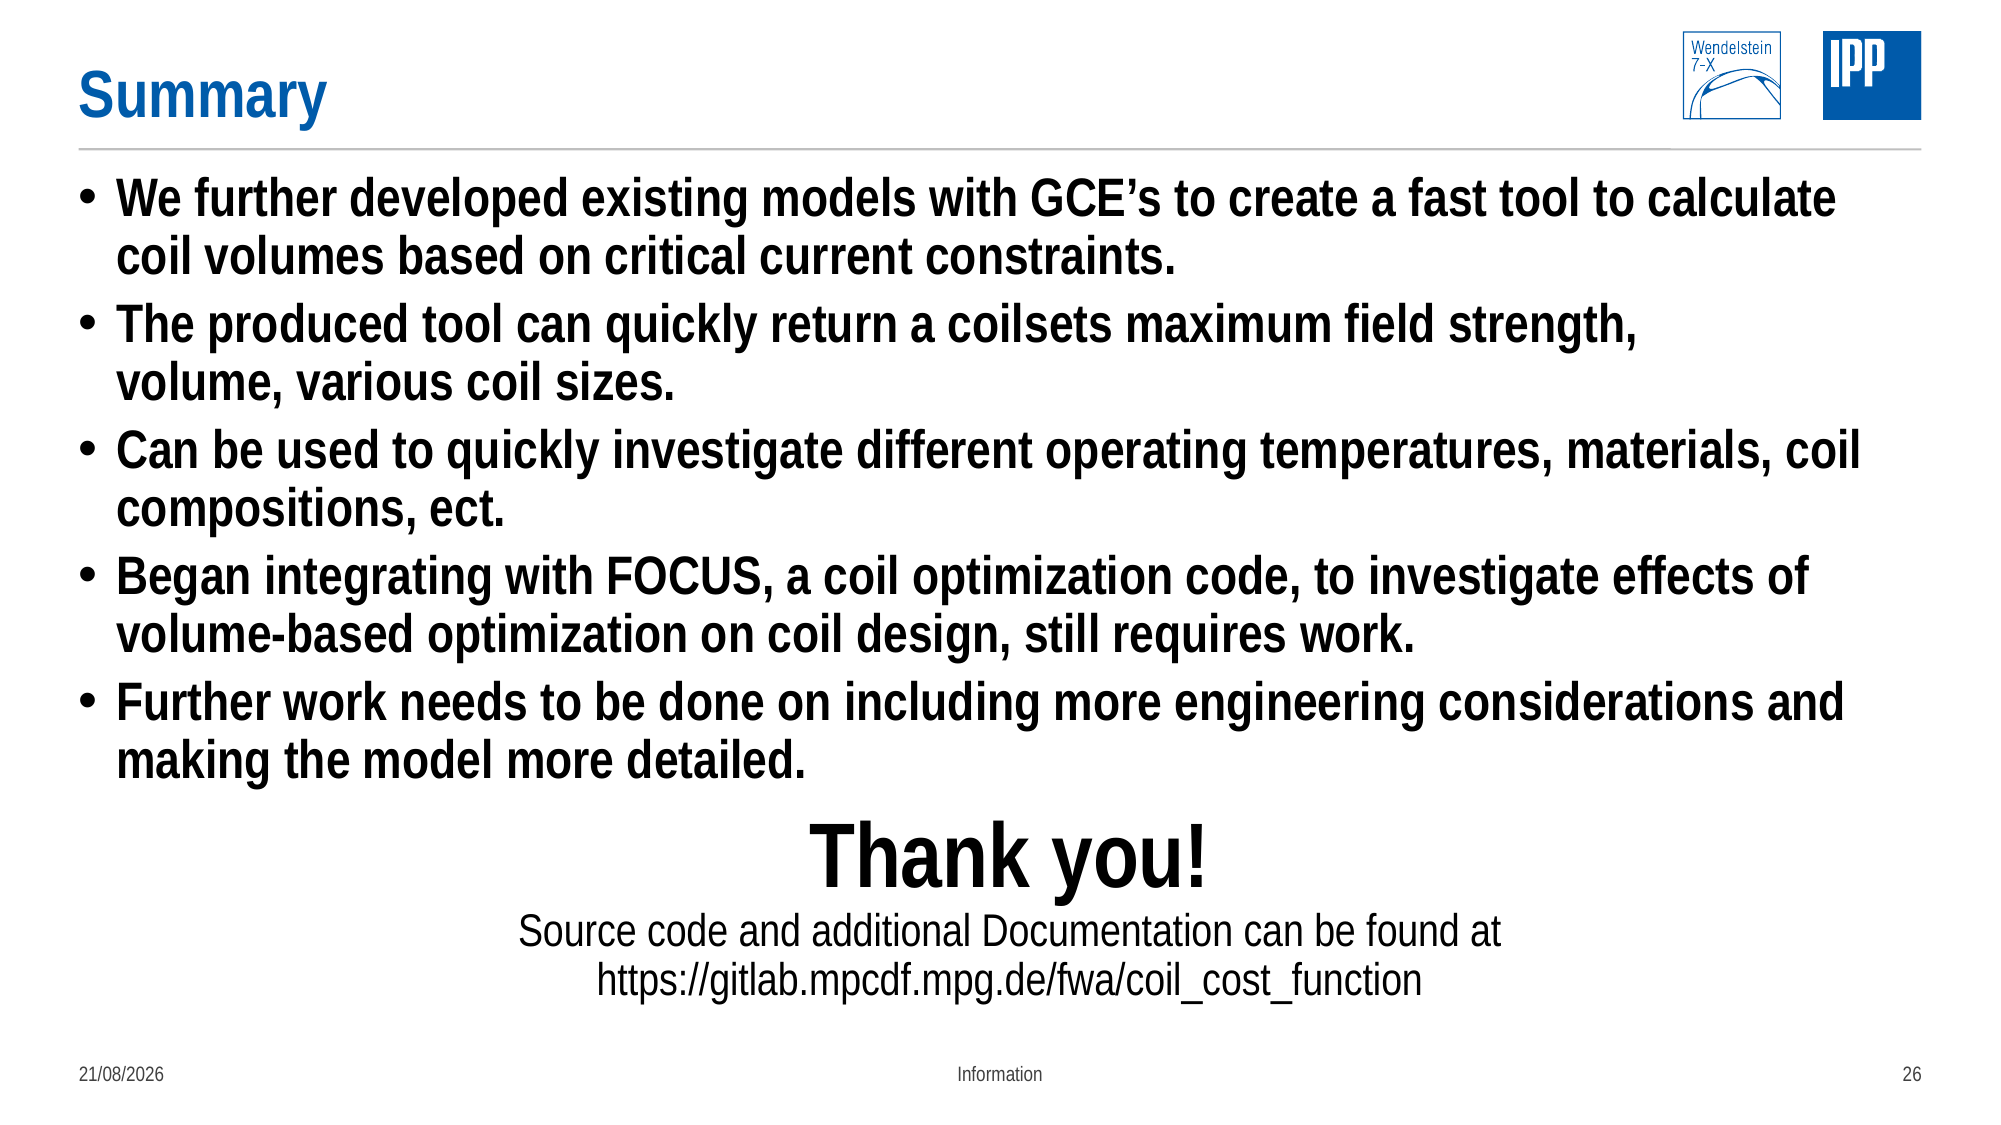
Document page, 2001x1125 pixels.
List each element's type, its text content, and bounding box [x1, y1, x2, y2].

title Thank you! Source code and additional Documentation can be found at https://gitlab.mpcdf.mpg.de/fwa/coil_cost_function [259, 885, 1760, 1014]
title Summary [78, 30, 1638, 139]
slide_number 18/03/2022 [78, 1042, 262, 1103]
list We further developed existing models with GCE’s to create a fast tool to calculate coil volumes based on critical current constraints. The produced tool can quickly return a coilsets maximum field strength, volume, various coil sizes. Can be used to quickly investigate different operating temperatures, materials, coil compositions, ect. Began integrating with FOCUS, a coil optimization code, to investigate effects of volume-based optimization on coil design, still requires work. Further work needs to be done on including more engineering considerations and making the model more detailed. [78, 162, 1922, 1000]
footer Information [297, 1042, 1703, 1103]
slide_number <number> [1744, 1042, 1922, 1103]
